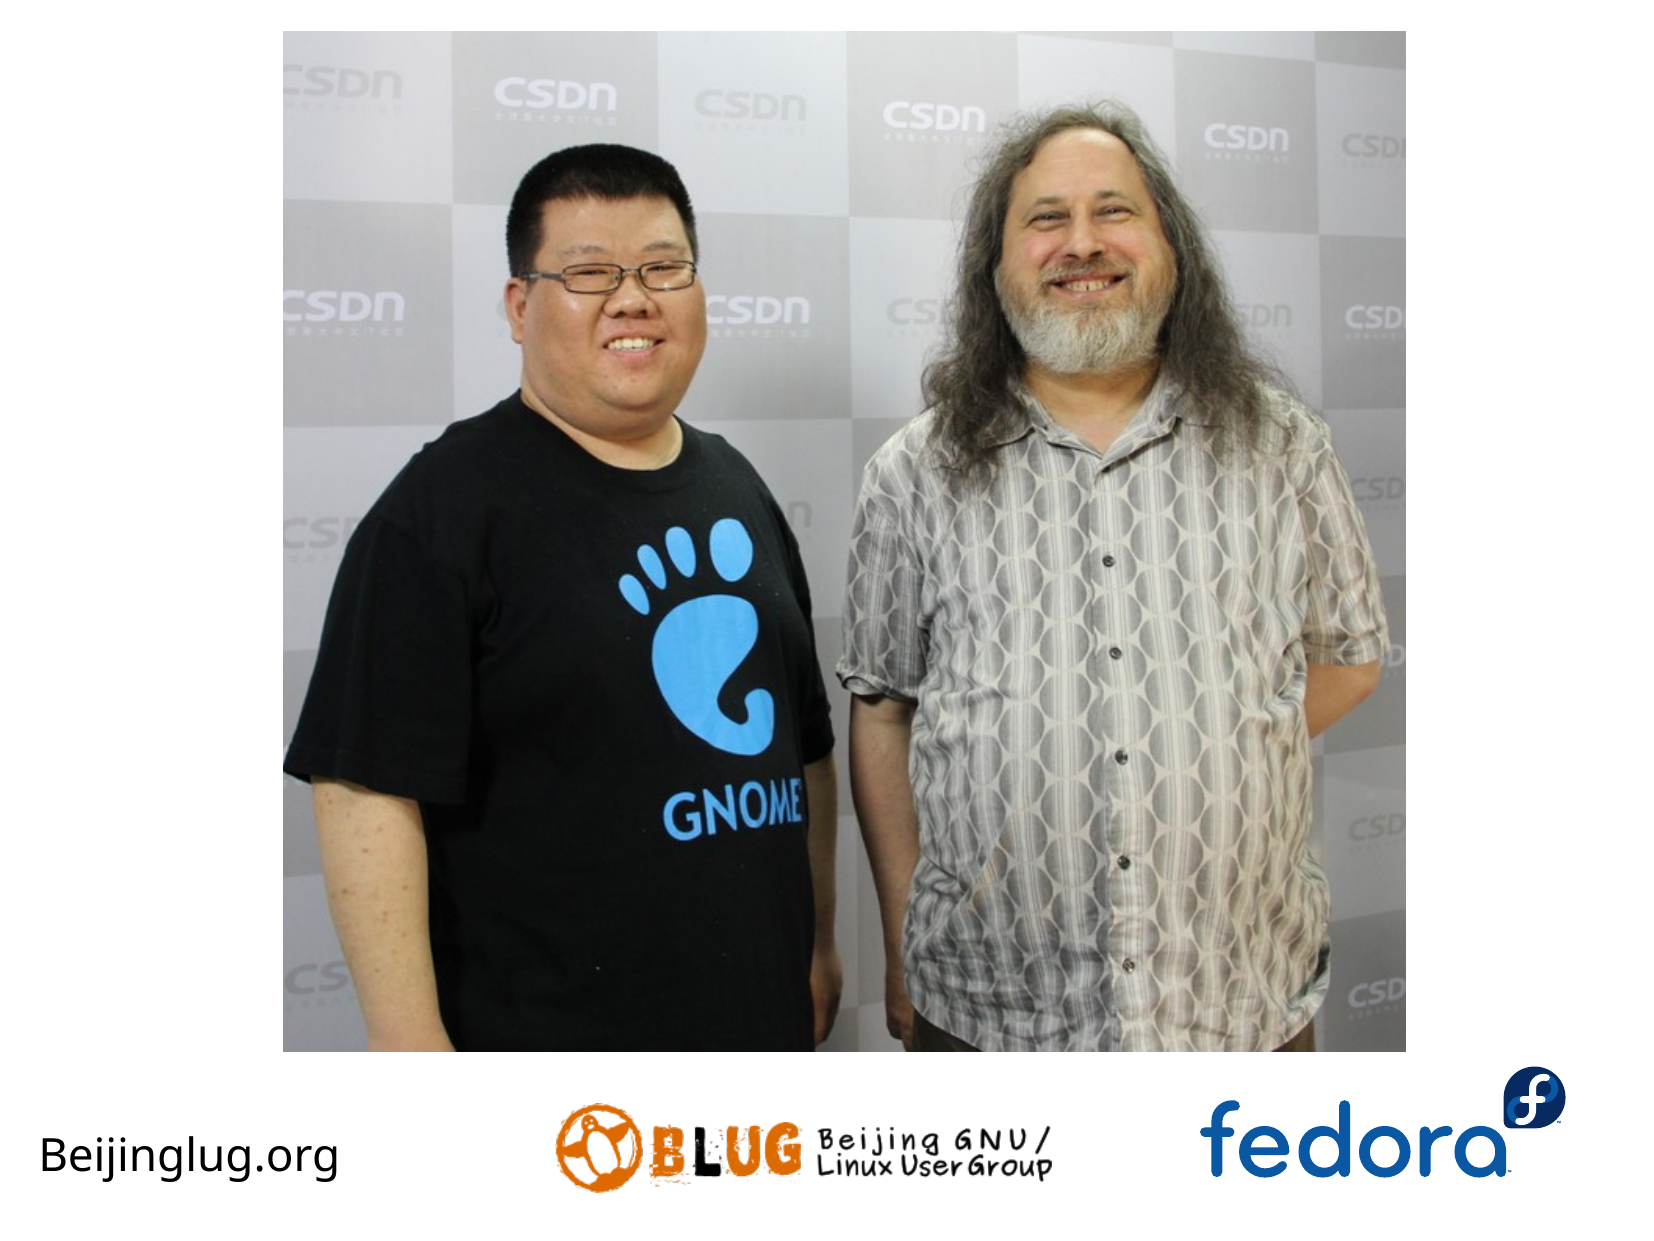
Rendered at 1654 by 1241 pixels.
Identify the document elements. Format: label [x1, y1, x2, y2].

picture [555, 1103, 1052, 1193]
picture [283, 31, 1406, 1052]
